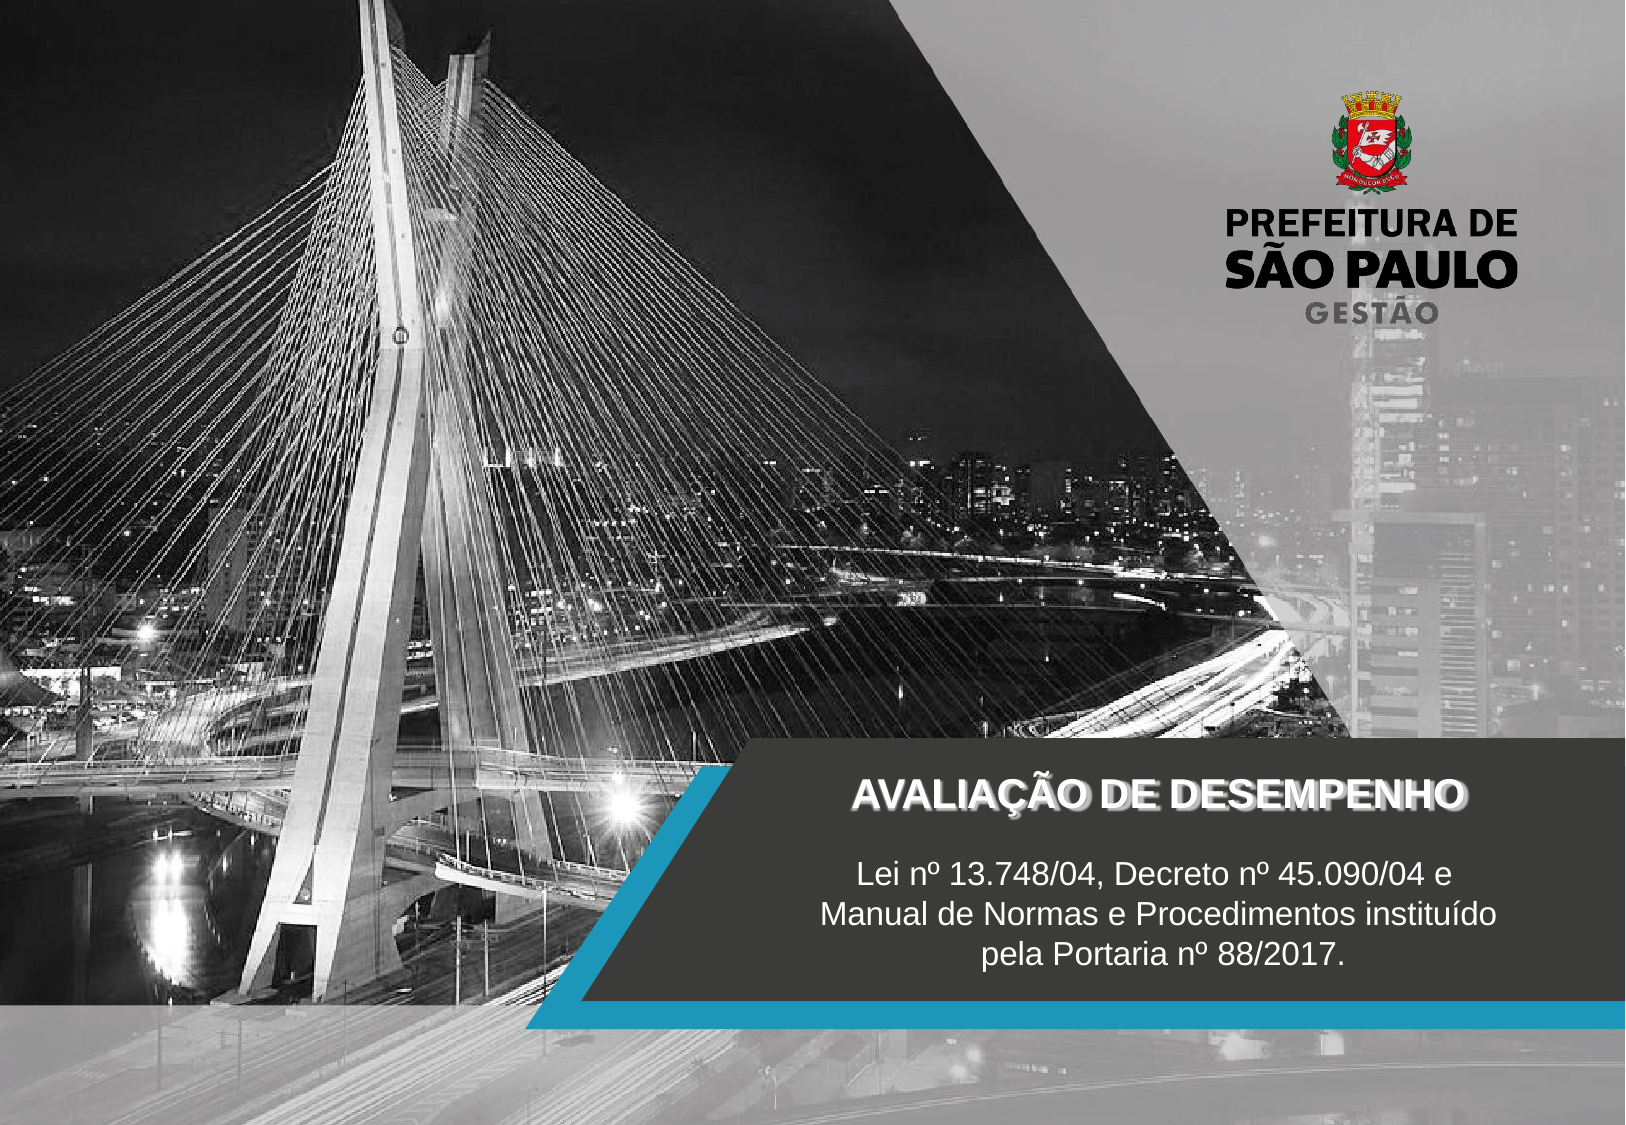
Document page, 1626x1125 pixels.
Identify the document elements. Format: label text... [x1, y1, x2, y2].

text_box AVALIAÇÃO DE DESEMPENHO Lei nº 13.748/04, Decreto nº 45.090/04 e Manual de Normas e Procedimentos instituído pela Portaria nº 88/2017. [814, 765, 1503, 975]
